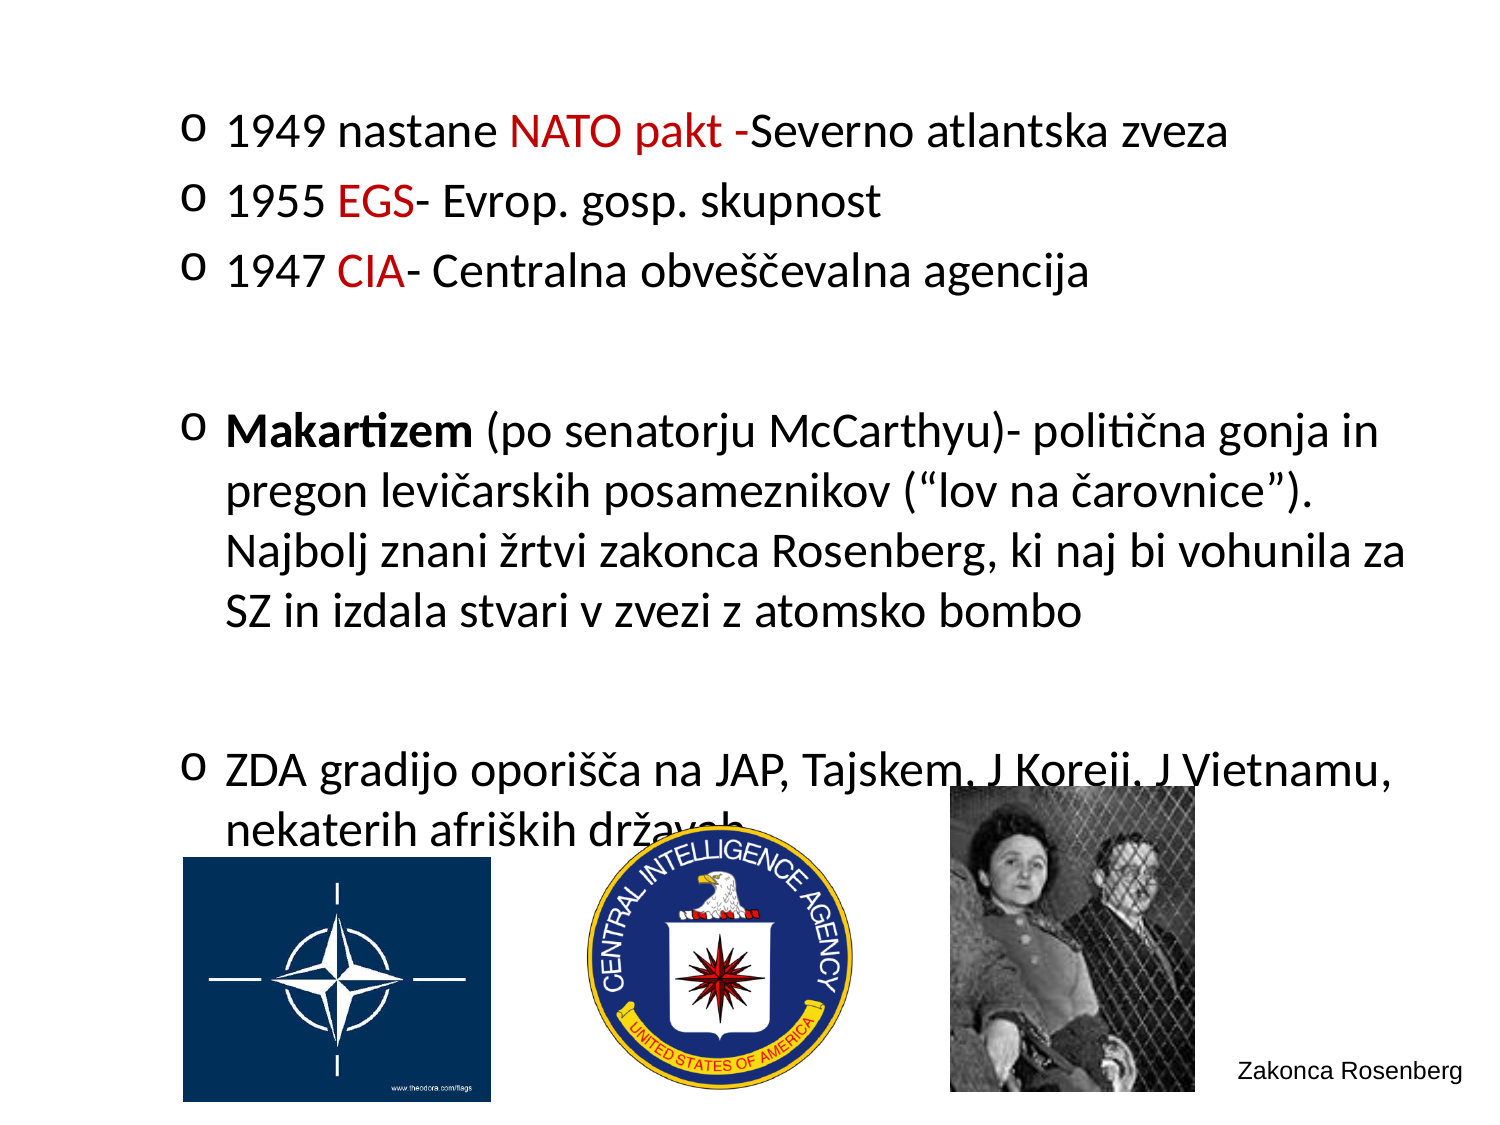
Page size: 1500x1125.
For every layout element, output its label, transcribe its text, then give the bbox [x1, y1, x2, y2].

picture [950, 786, 1195, 1092]
picture [584, 822, 855, 1092]
picture [183, 857, 491, 1102]
list 1949 nastane NATO pakt -Severno atlantska zveza 1955 EGS- Evrop. gosp. skupnost 1947 CIA- Centralna obveščevalna agencija Makartizem (po senatorju McCarthyu)- politična gonja in pregon levičarskih posameznikov (“lov na čarovnice”). Najbolj znani žrtvi zakonca Rosenberg, ki naj bi vohunila za SZ in izdala stvari v zvezi z atomsko bombo ZDA gradijo oporišča na JAP, Tajskem, J Koreji, J Vietnamu, nekaterih afriških državah [88, 90, 1439, 833]
text_box Zakonca Rosenberg [1222, 1046, 1479, 1092]
